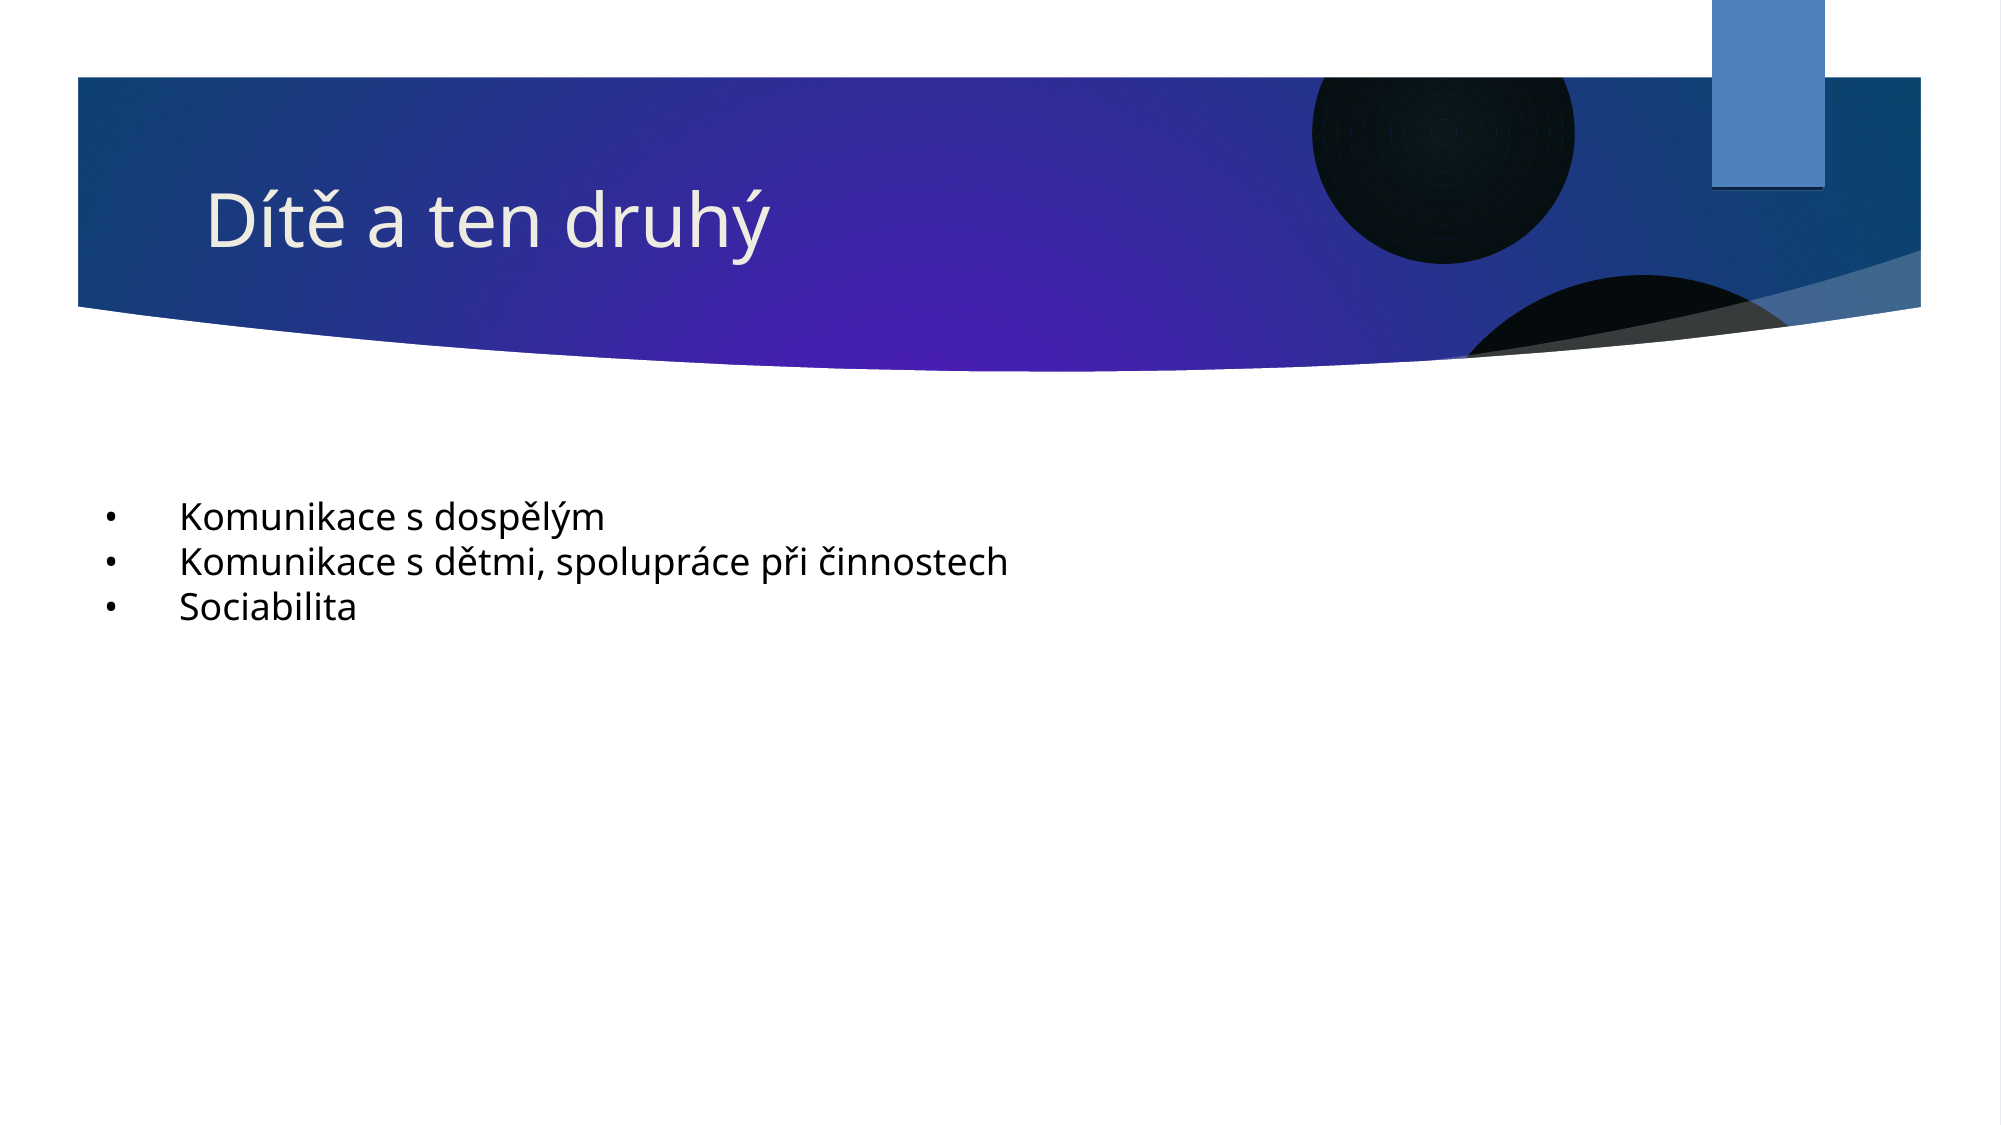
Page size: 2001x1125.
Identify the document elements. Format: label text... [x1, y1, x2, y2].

text_box • Komunikace s dospělým • Komunikace s dětmi, spolupráce při činnostech • Sociabilita [89, 485, 1905, 637]
title Dítě a ten druhý [189, 159, 1627, 276]
